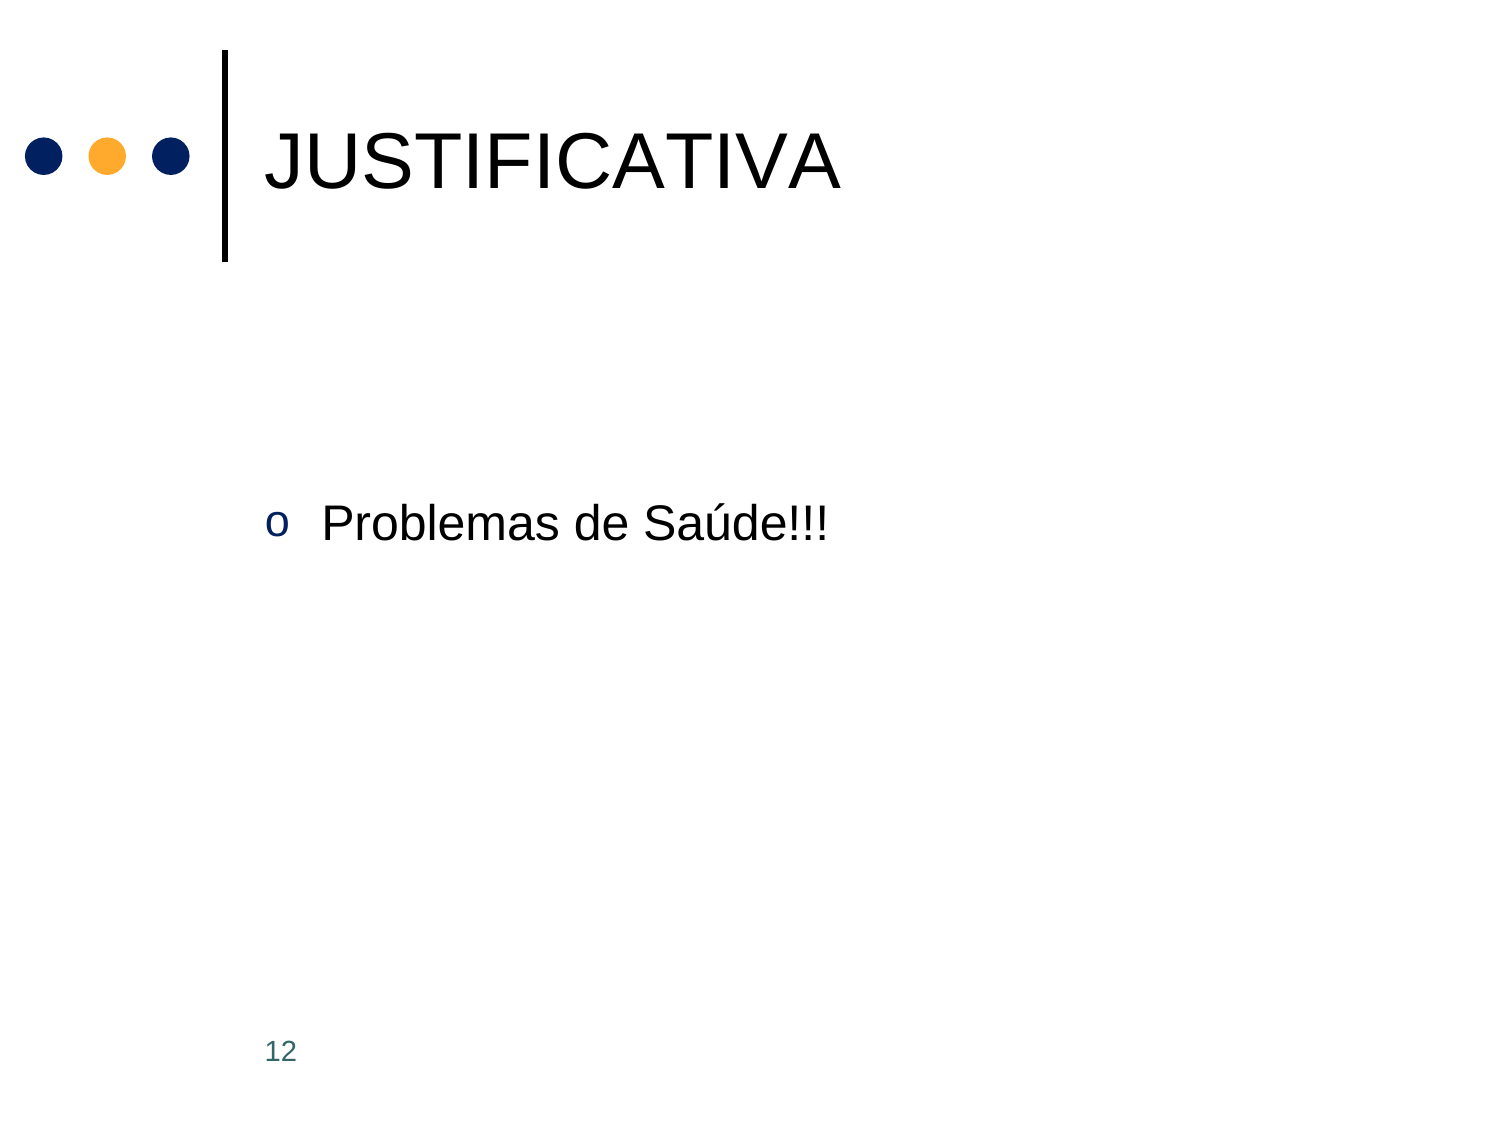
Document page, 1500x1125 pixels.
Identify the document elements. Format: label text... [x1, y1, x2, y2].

title JUSTIFICATIVA [249, 31, 1401, 278]
list Problemas de Saúde!!! [249, 278, 1401, 954]
text_box <número> [249, 1025, 463, 1101]
